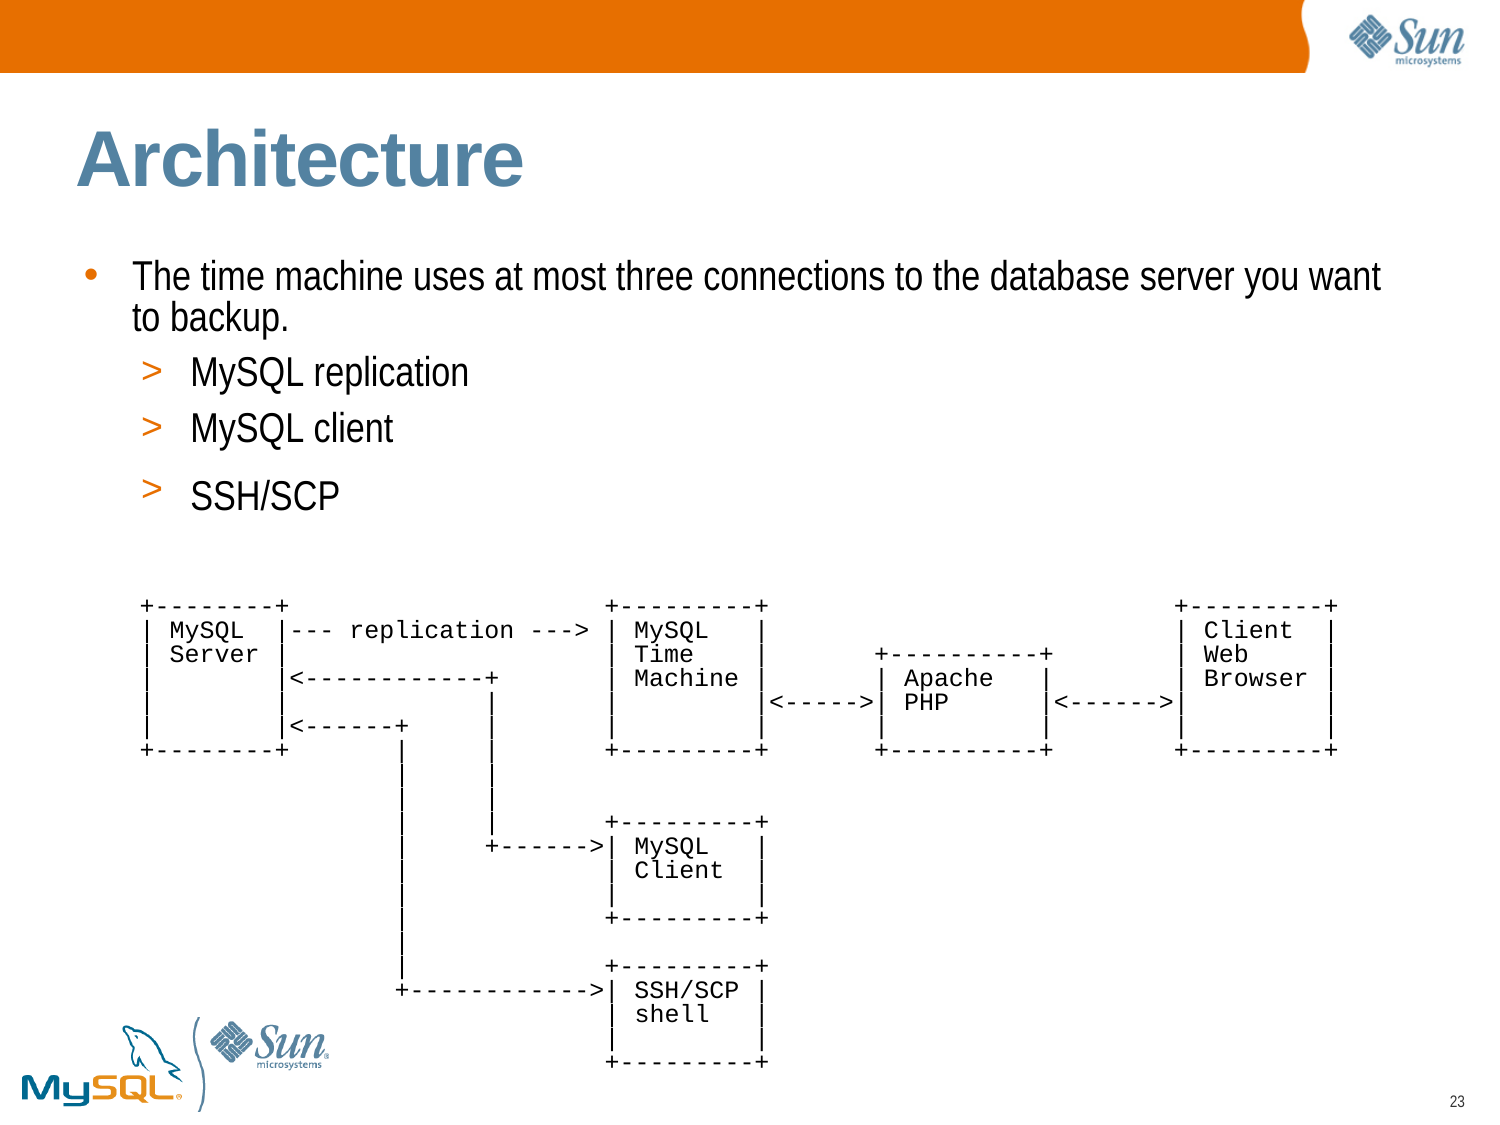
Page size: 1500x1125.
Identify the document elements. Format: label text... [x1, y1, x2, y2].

title Architecture [75, 123, 1437, 227]
picture [22, 1017, 329, 1112]
picture [0, 0, 1500, 73]
list The time machine uses at most three connections to the database server you want to backup. MySQL replication MySQL client SSH/SCP +--------+ +---------+ +---------+ | MySQL |--- replication ---> | MySQL | | Client | | Server | | Time | +----------+ | Web | | |<------------+ | Machine | | Apache | | Browser | | | | | |<----->| PHP |<------>| | | |<------+ | | | | | | | +--------+ | | +---------+ +----------+ +---------+ | | | | | | +---------+ | +------>| MySQL | | | Client | | | | | +---------+ | | +---------+ +------------>| SSH/SCP | | shell | | | +---------+ [64, 258, 1401, 1062]
